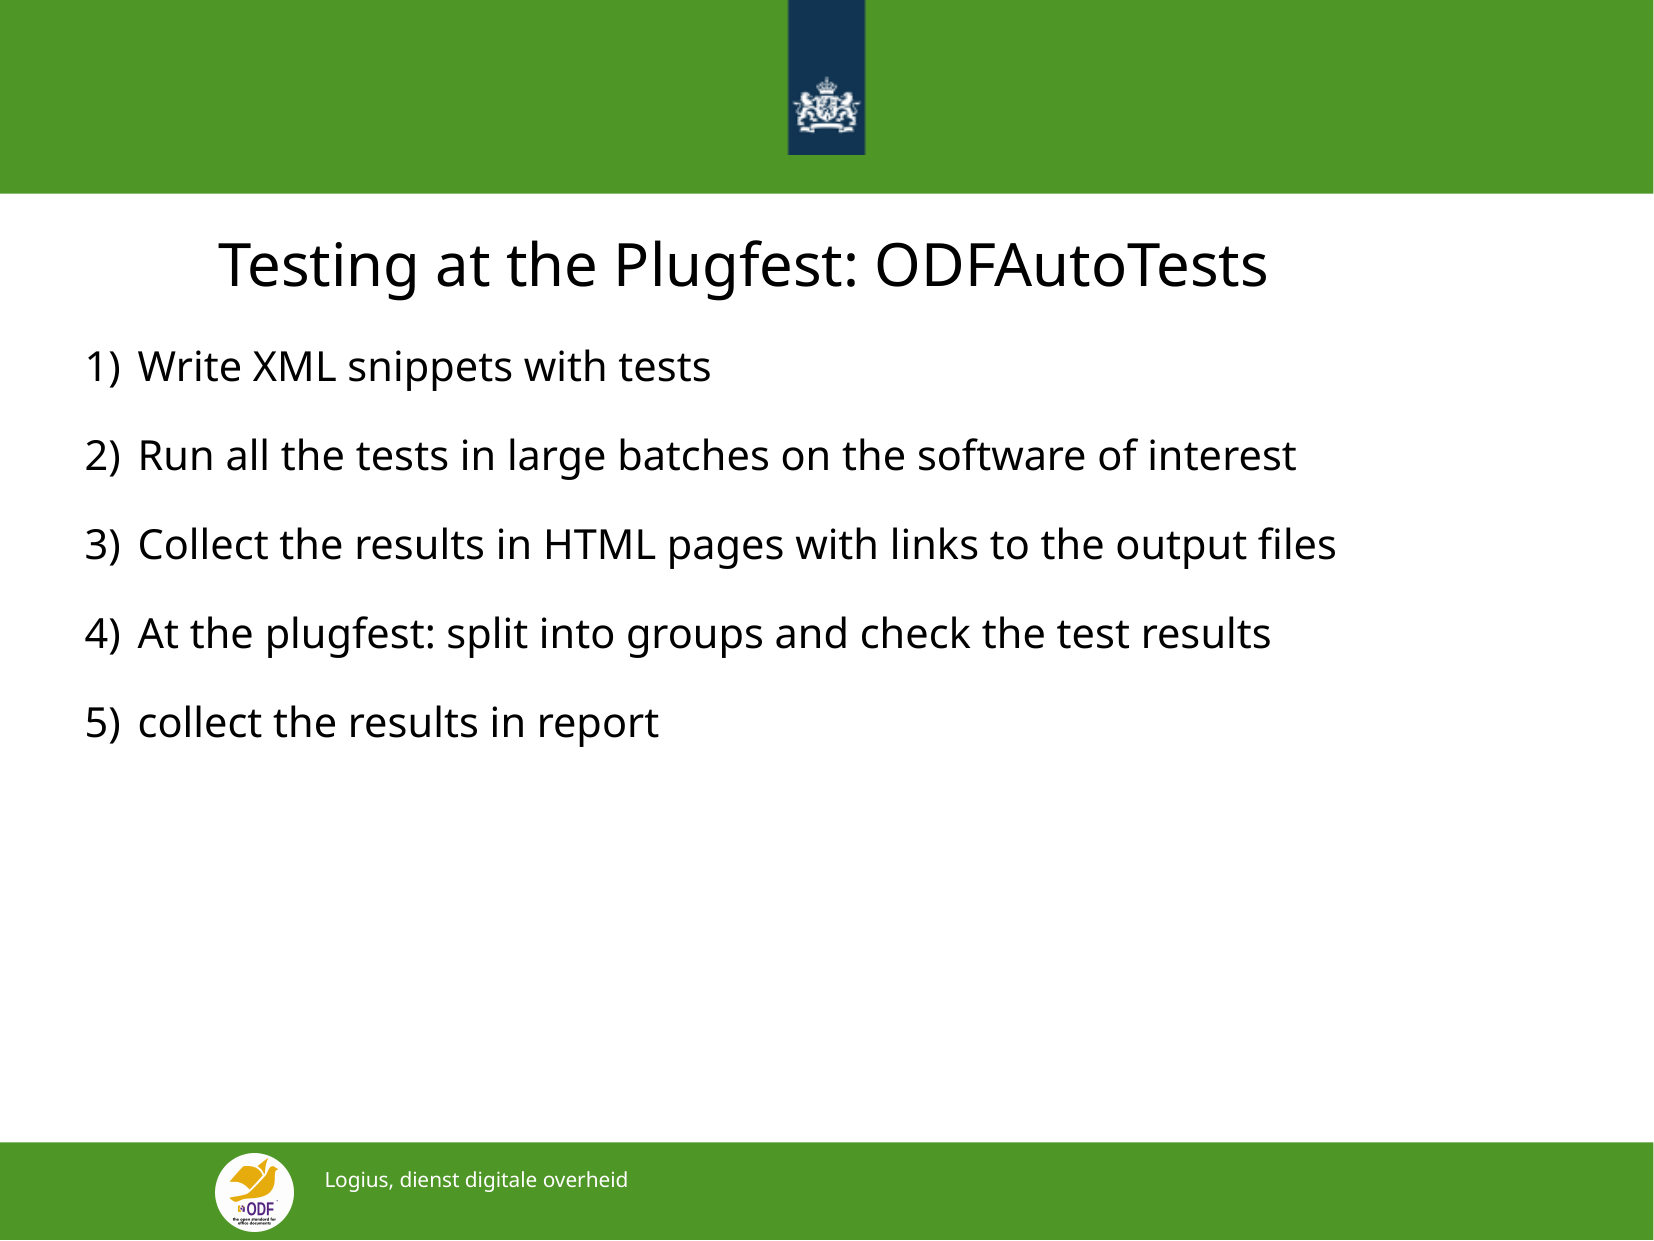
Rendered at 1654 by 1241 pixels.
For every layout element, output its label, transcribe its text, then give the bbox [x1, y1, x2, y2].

picture [215, 1153, 294, 1232]
picture [0, 0, 1654, 155]
title Testing at the Plugfest: ODFAutoTests [218, 211, 1334, 315]
list Write XML snippets with tests Run all the tests in large batches on the software of interest Collect the results in HTML pages with links to the output files At the plugfest: split into groups and check the test results collect the results in report [66, 337, 1488, 1110]
